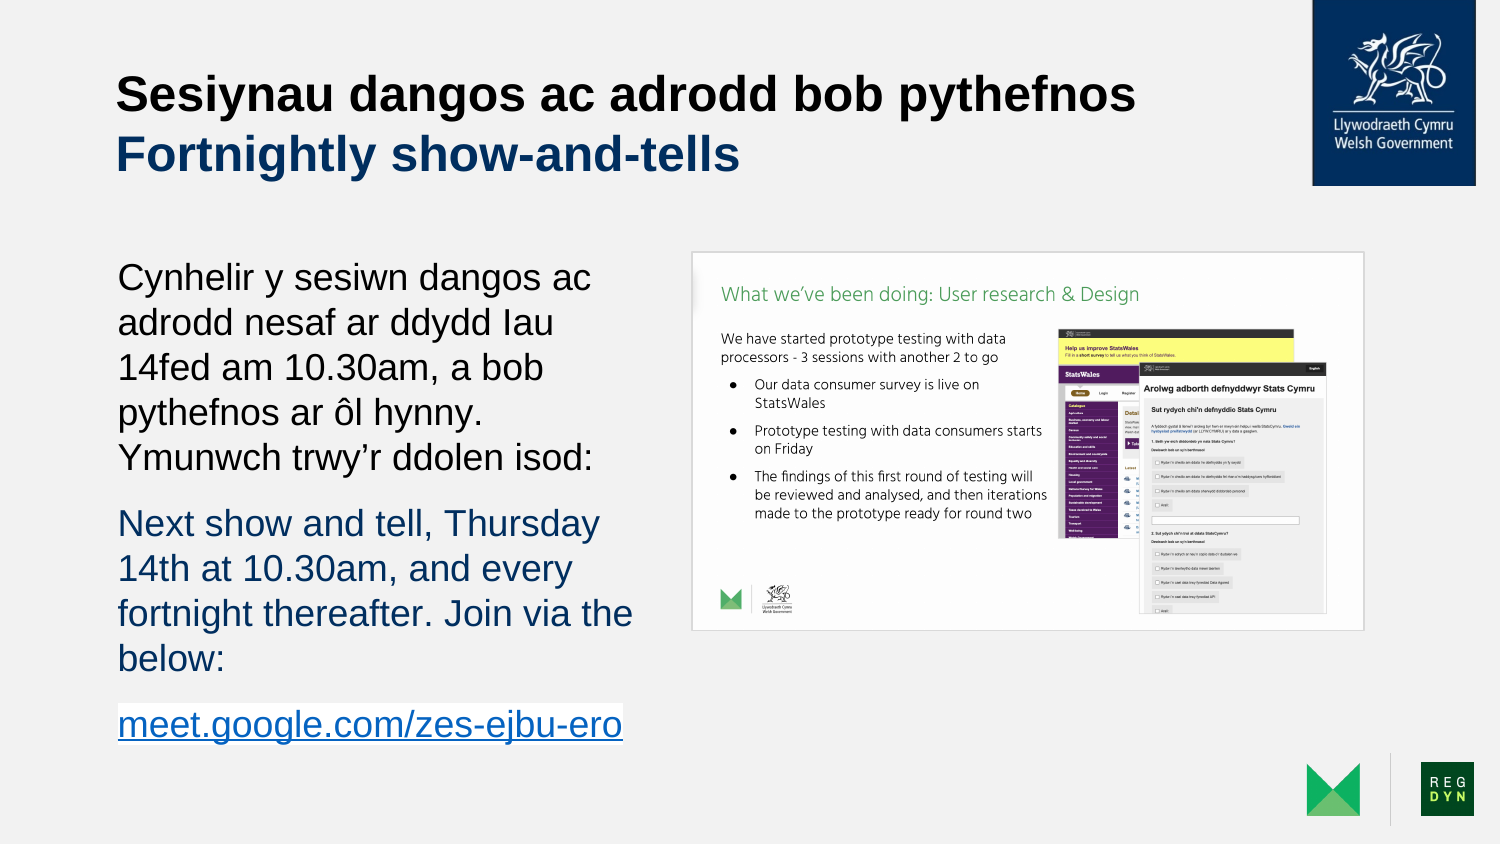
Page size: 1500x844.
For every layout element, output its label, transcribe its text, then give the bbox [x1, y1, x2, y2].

title Cynhelir y sesiwn dangos ac adrodd nesaf ar ddydd Iau 14fed am 10.30am, a bob pythefnos ar ôl hynny. Ymunwch trwy’r ddolen isod: Next show and tell, Thursday 14th at 10.30am, and every fortnight thereafter. Join via the below: meet.google.com/zes-ejbu-ero [117, 252, 657, 844]
title Sesiynau dangos ac adrodd bob pythefnos Fortnightly show-and-tells [115, 61, 1250, 186]
picture [692, 252, 1364, 630]
